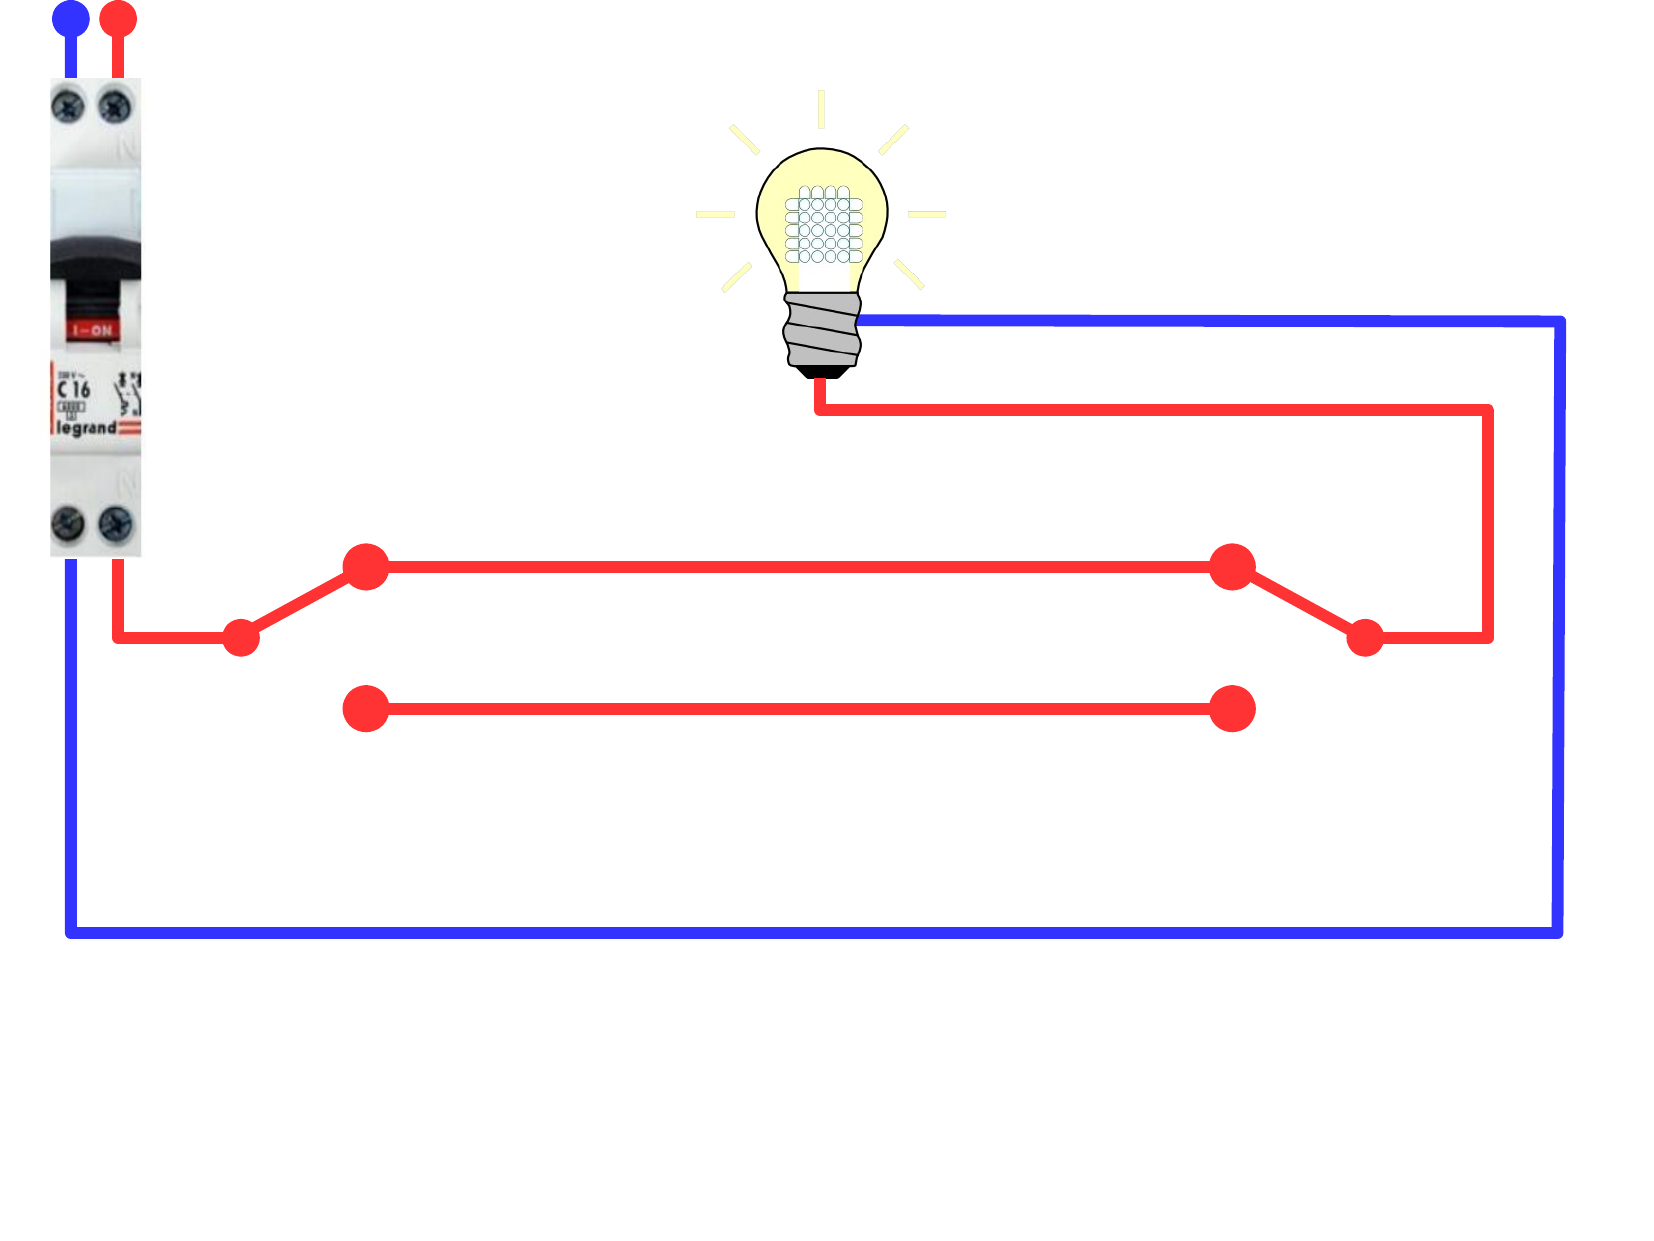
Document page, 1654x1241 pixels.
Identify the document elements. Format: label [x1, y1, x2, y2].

picture [12, 78, 182, 559]
picture [696, 90, 946, 379]
